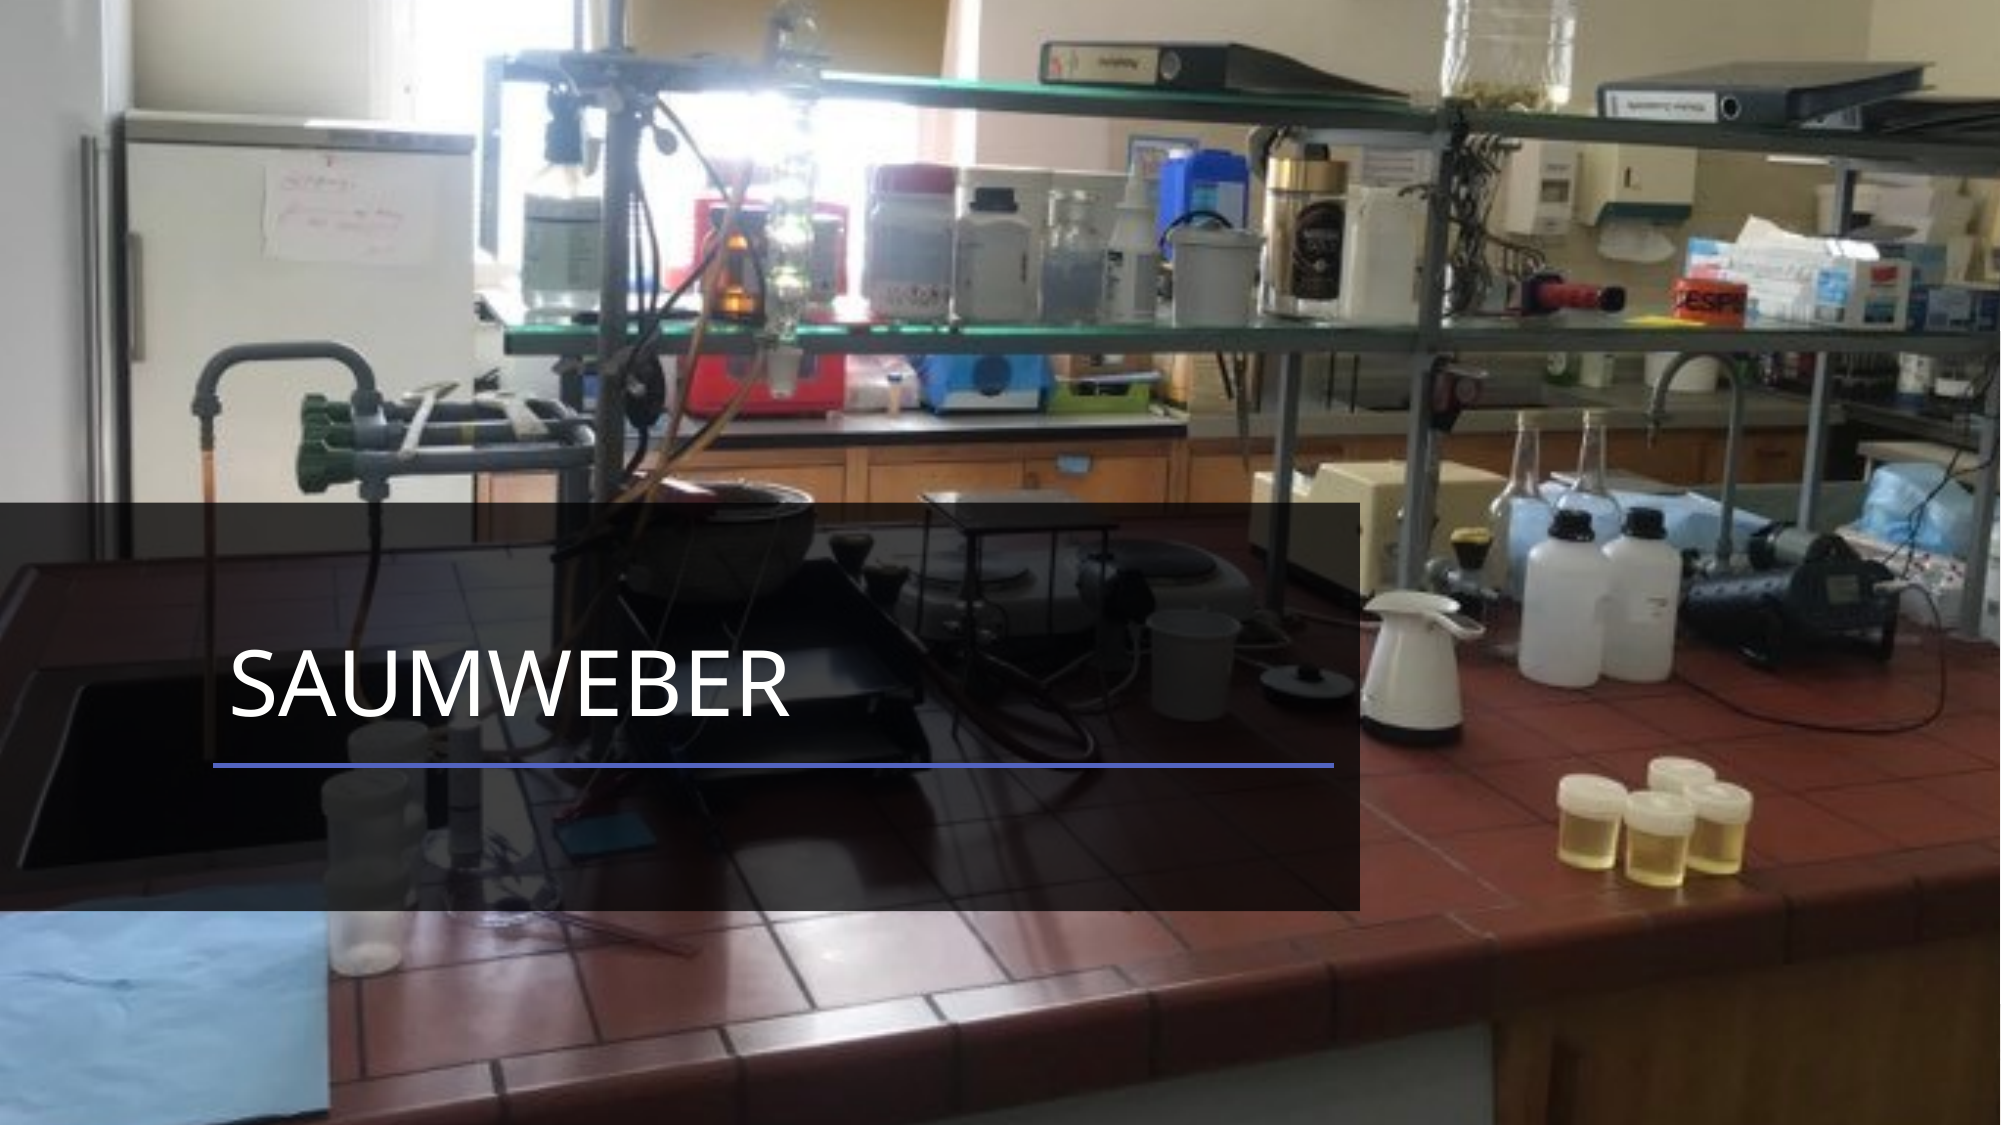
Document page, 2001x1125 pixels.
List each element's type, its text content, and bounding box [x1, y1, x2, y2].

picture [0, 0, 2000, 1125]
title SAUMWEBER [213, 530, 1334, 737]
text_box [0, 503, 1360, 911]
